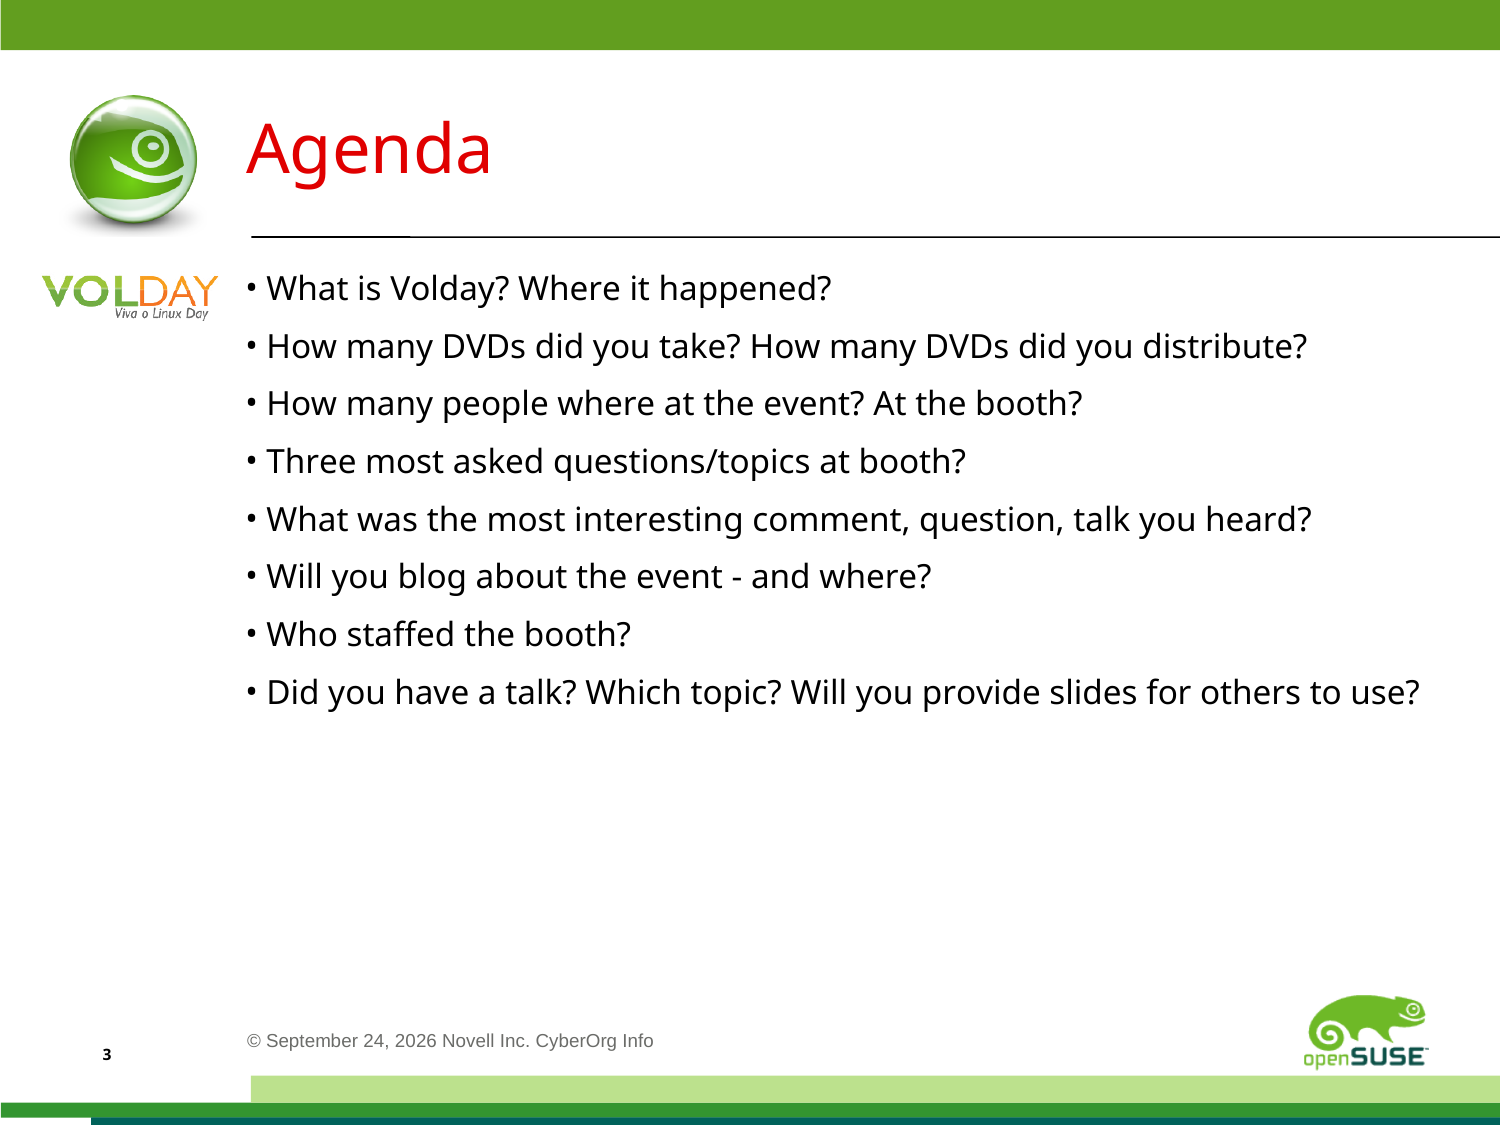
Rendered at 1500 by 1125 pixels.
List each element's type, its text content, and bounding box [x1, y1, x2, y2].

title Agenda [246, 68, 1409, 231]
picture [1304, 1010, 1429, 1071]
picture [41, 271, 219, 321]
picture [59, 88, 207, 237]
list What is Volday? Where it happened? How many DVDs did you take? How many DVDs did you distribute? How many people where at the event? At the booth? Three most asked questions/topics at booth? What was the most interesting comment, question, talk you heard? Will you blog about the event - and where? Who staffed the booth? Did you have a talk? Which topic? Will you provide slides for others to use? [245, 265, 1458, 1010]
